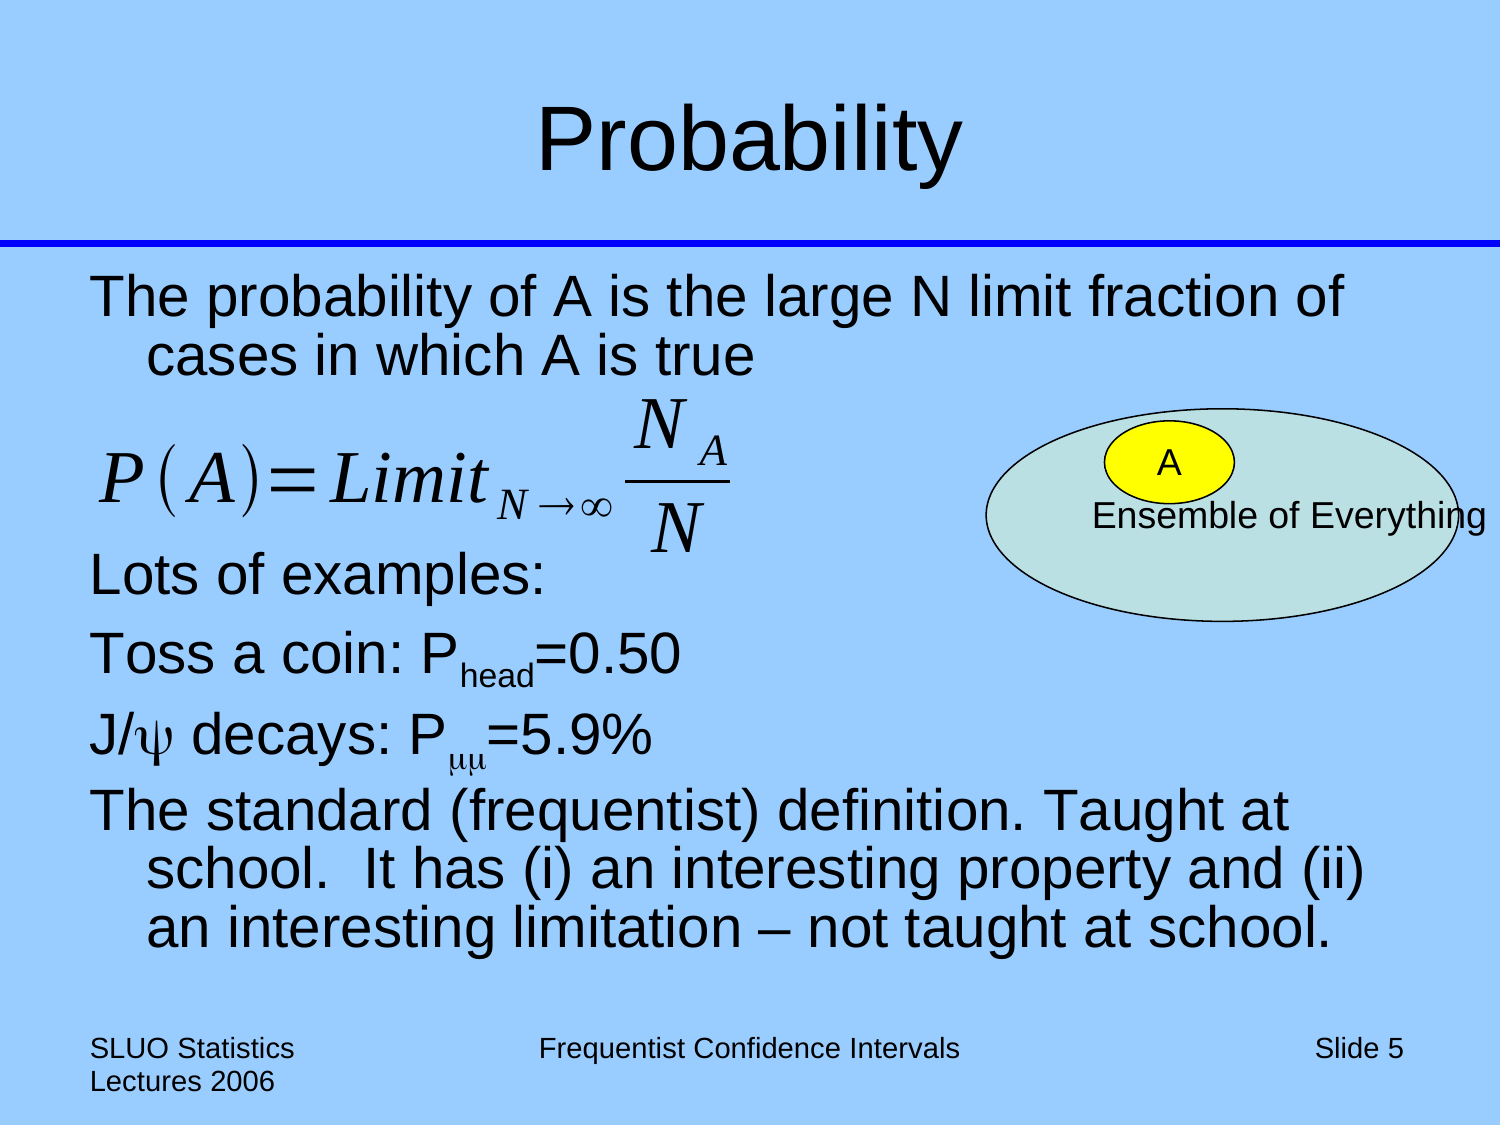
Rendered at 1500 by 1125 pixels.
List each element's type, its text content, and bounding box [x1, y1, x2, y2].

text_box Ensemble of Everything [986, 408, 1459, 622]
list The probability of A is the large N limit fraction of cases in which A is true Lots of examples: Toss a coin: Phead=0.50 J/ decays: P=5.9% The standard (frequentist) definition. Taught at school. It has (i) an interesting property and (ii) an interesting limitation – not taught at school. [75, 262, 1426, 1006]
chart [88, 381, 740, 570]
title Probability [75, 45, 1426, 233]
text_box A [1104, 420, 1235, 504]
